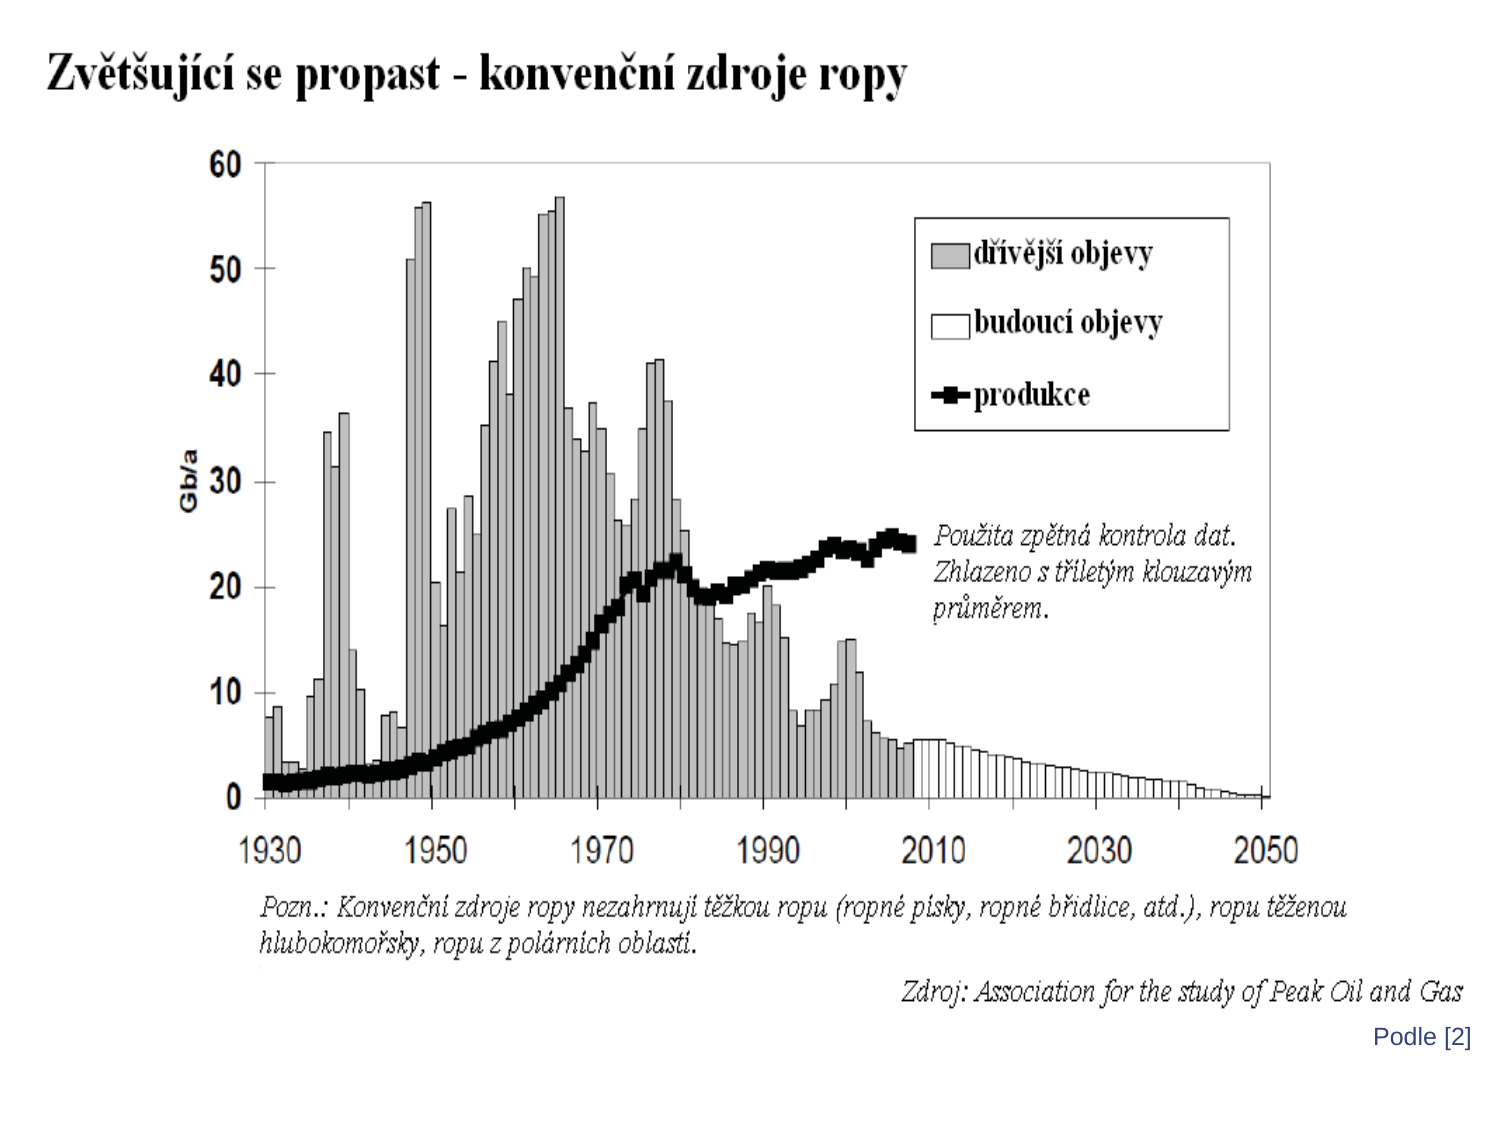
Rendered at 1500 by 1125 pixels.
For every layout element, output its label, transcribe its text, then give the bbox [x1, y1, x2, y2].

text_box Podle [2] [1358, 1012, 1488, 1058]
chart [37, 38, 1476, 1038]
